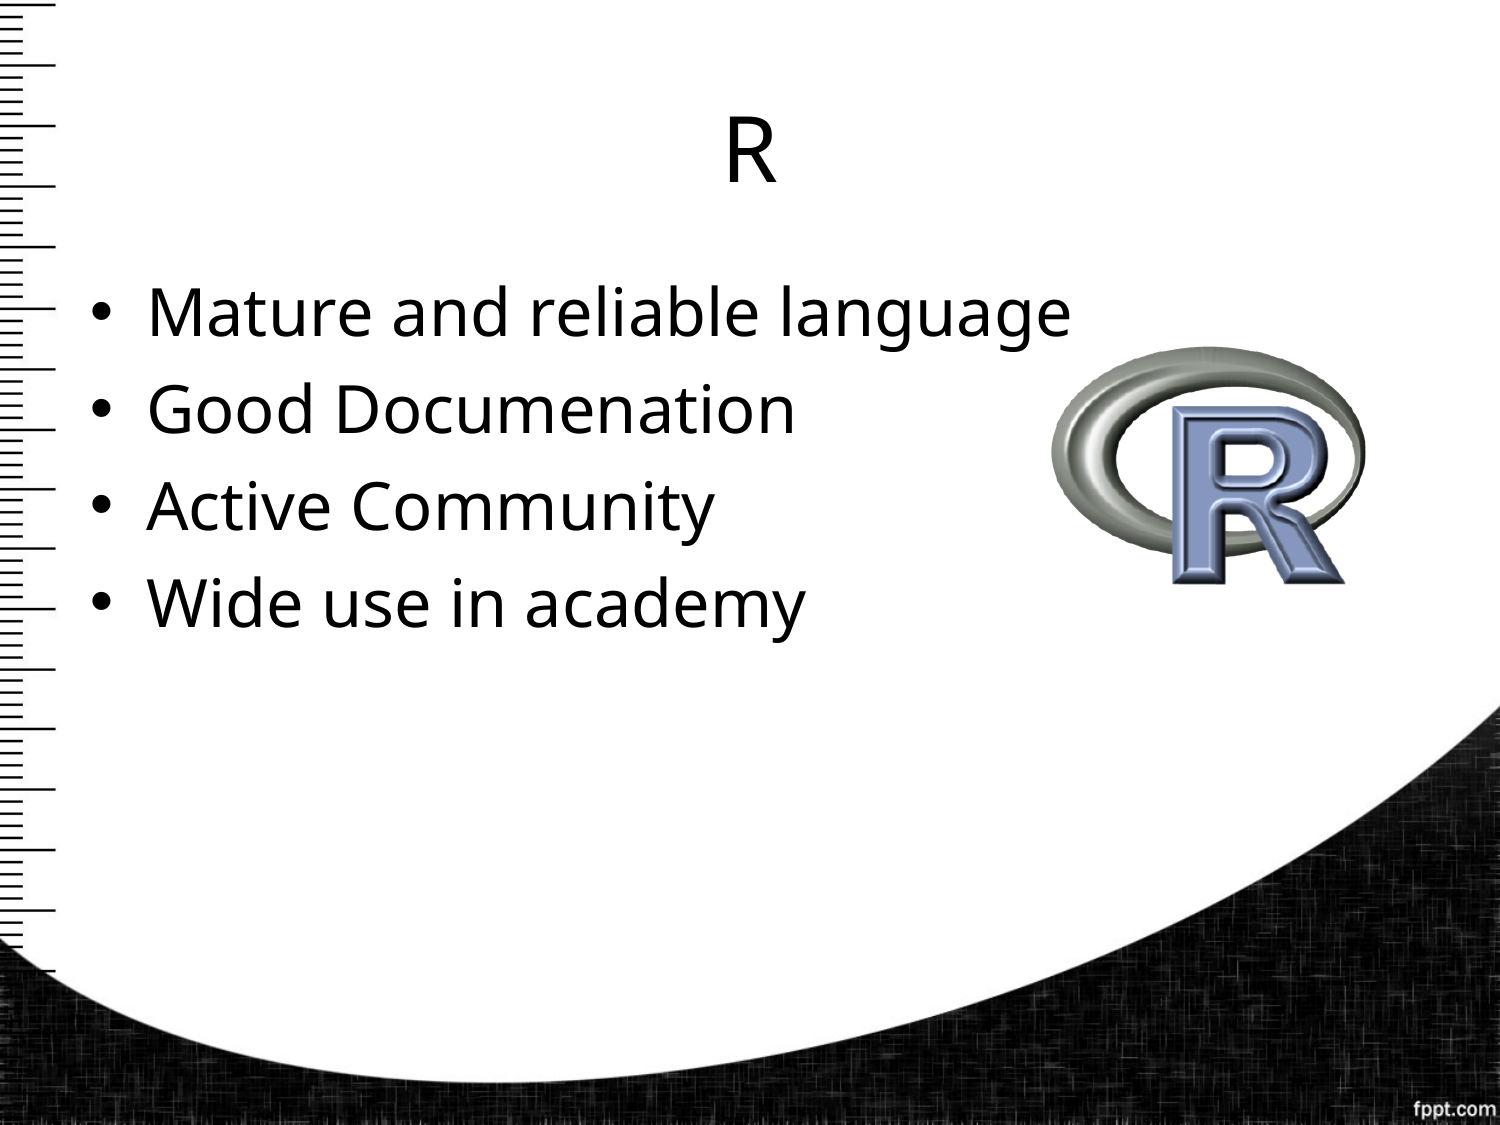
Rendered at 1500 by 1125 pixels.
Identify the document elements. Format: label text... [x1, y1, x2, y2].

title R [75, 44, 1426, 248]
picture [0, 0, 1500, 1125]
list Mature and reliable language Good Documenation Active Community Wide use in academy [75, 262, 1426, 1020]
